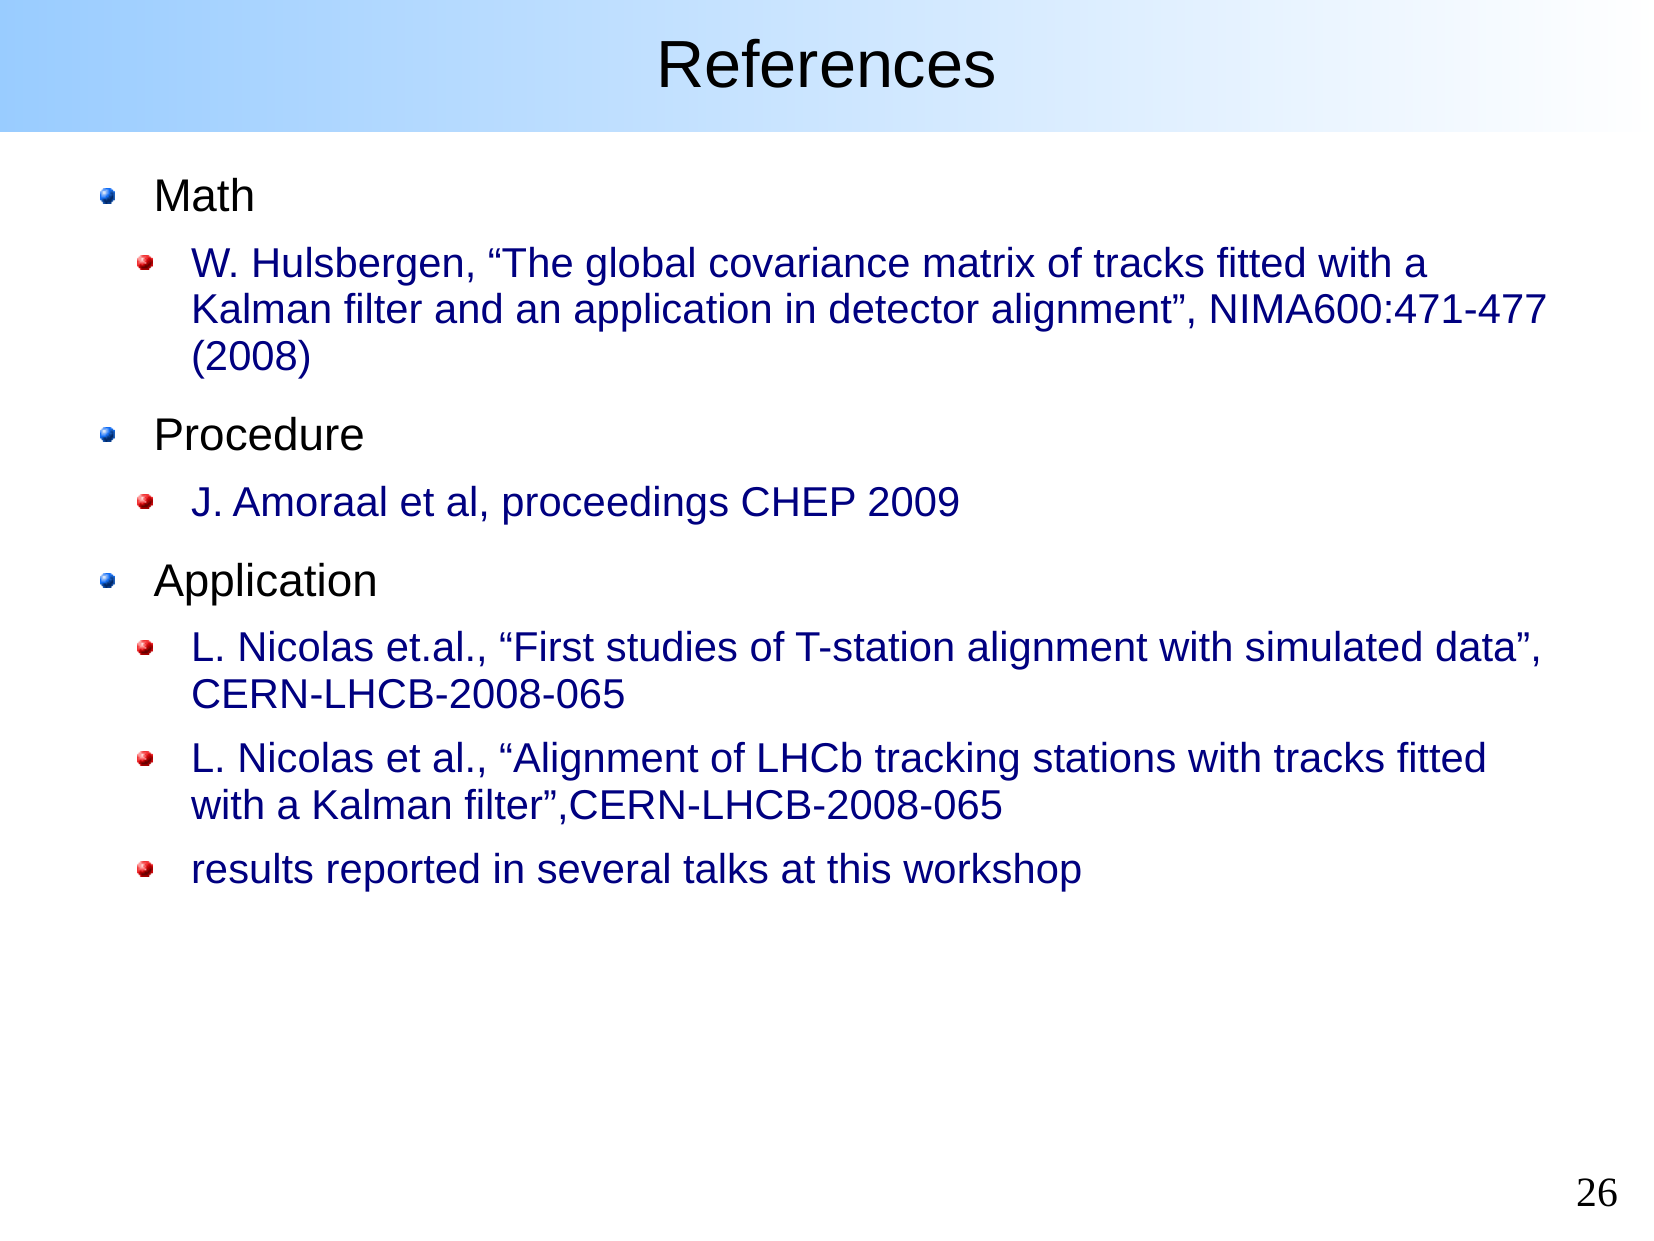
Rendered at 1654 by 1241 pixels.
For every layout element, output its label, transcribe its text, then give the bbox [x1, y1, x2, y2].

list Math W. Hulsbergen, “The global covariance matrix of tracks fitted with a Kalman filter and an application in detector alignment”, NIMA600:471-477 (2008) Procedure J. Amoraal et al, proceedings CHEP 2009 Application L. Nicolas et.al., “First studies of T-station alignment with simulated data”, CERN-LHCB-2008-065 L. Nicolas et al., “Alignment of LHCb tracking stations with tracks fitted with a Kalman filter”,CERN-LHCB-2008-065 results reported in several talks at this workshop [82, 170, 1571, 1109]
title References [82, 19, 1571, 108]
